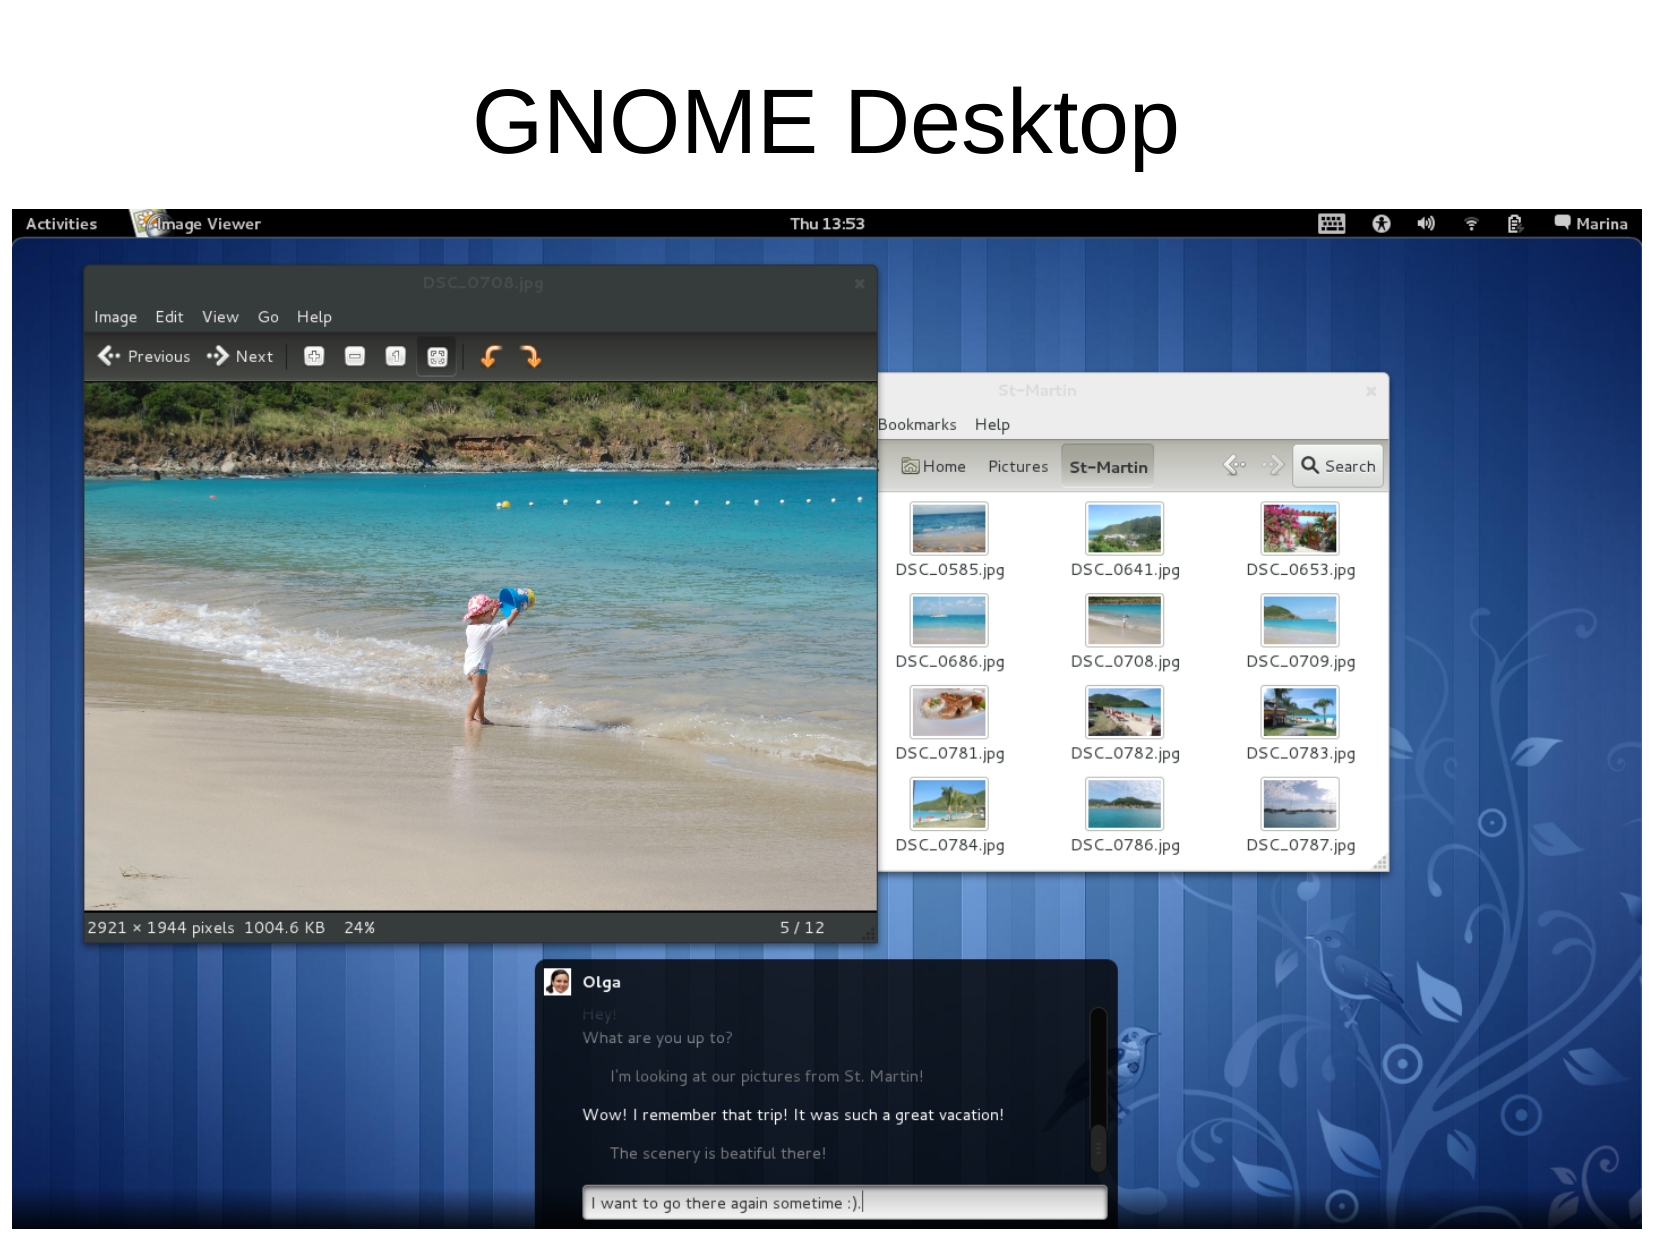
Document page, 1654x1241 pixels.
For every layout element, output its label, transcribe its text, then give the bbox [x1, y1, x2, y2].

picture [12, 209, 1642, 1229]
title GNOME Desktop [82, 17, 1571, 226]
